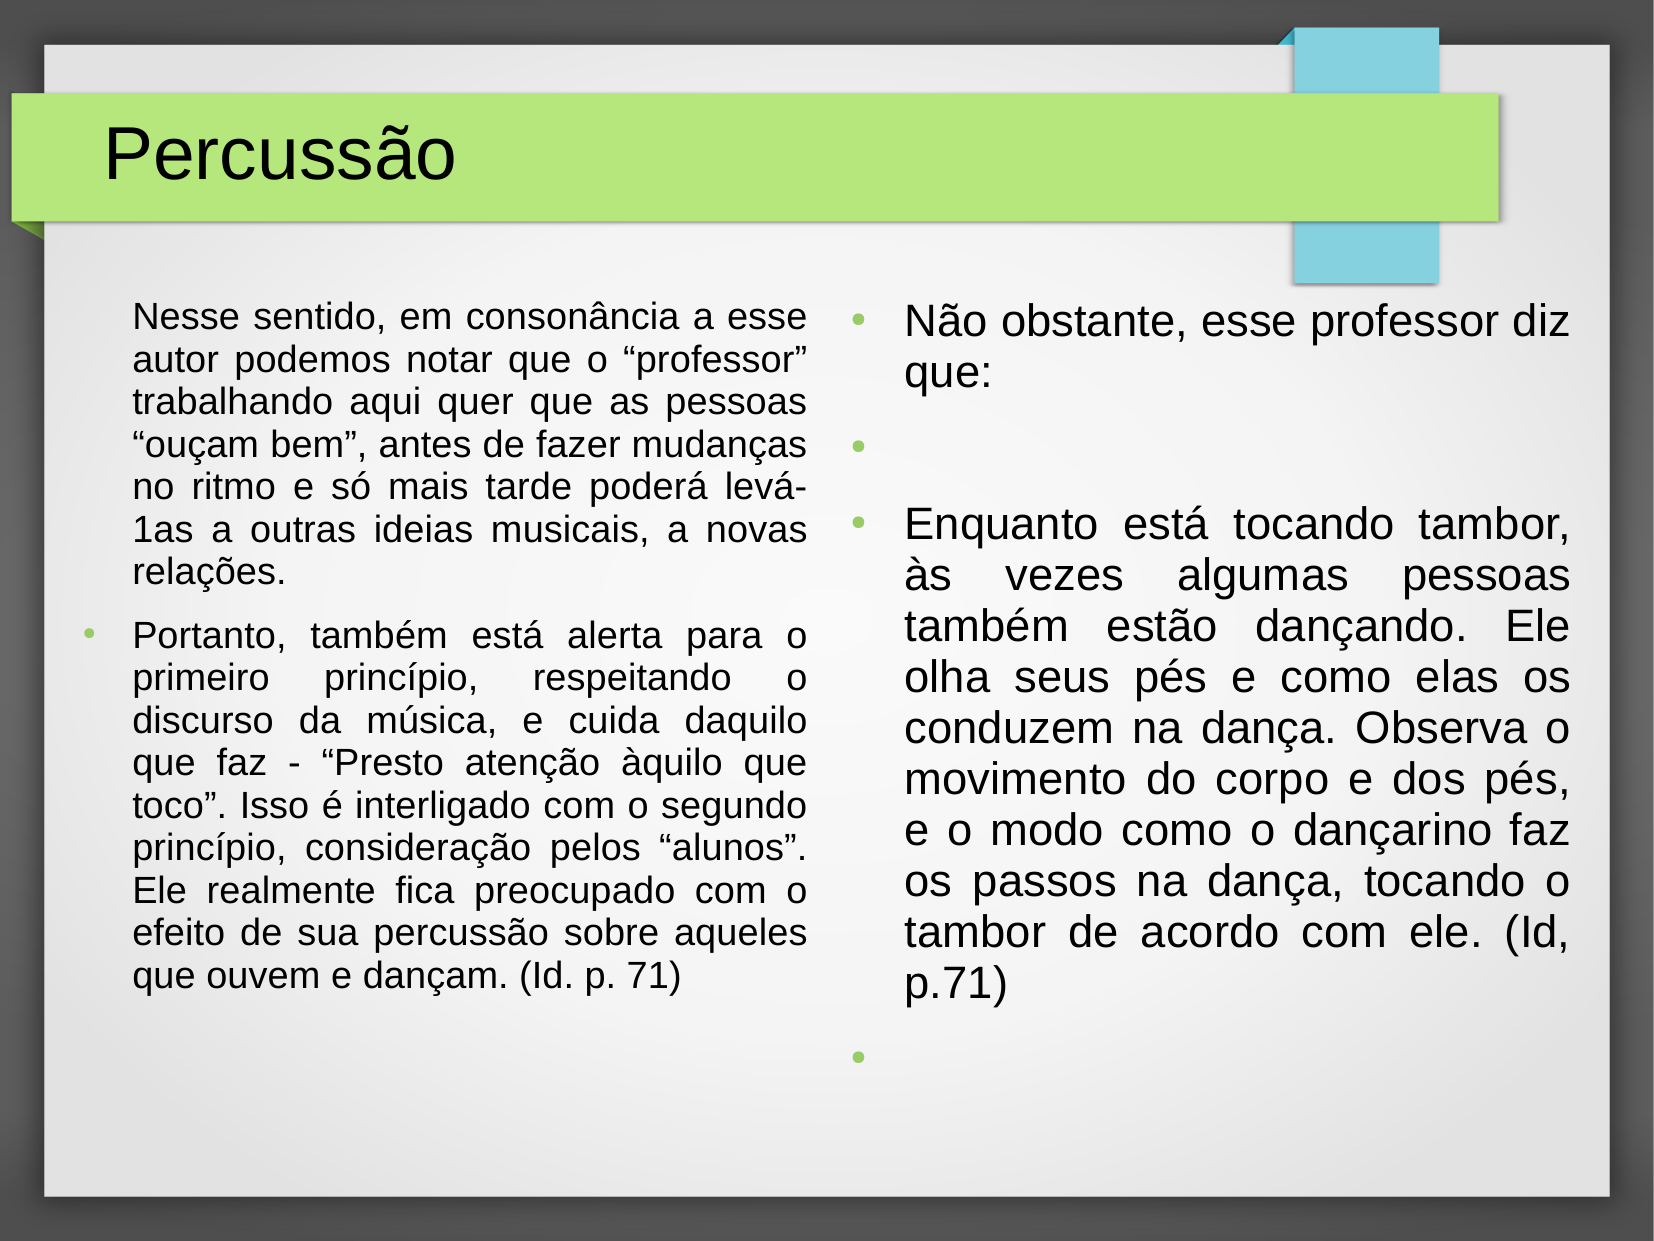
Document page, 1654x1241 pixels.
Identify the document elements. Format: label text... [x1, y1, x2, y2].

picture [0, 0, 1654, 1241]
title Percussão [82, 94, 1264, 213]
list Nesse sentido, em consonância a esse autor podemos notar que o “professor” trabalhando aqui quer que as pessoas “ouçam bem”, antes de fazer mudanças no ritmo e só mais tarde poderá levá-1as a outras ideias musicais, a novas relações. Portanto, também está alerta para o primeiro princípio, respeitando o discurso da música, e cuida daquilo que faz - “Presto atenção àquilo que toco”. Isso é interligado com o segundo princípio, consideração pelos “alunos”. Ele realmente fica preocupado com o efeito de sua percussão sobre aqueles que ouvem e dançam. (Id. p. 71) [82, 295, 809, 1015]
list Não obstante, esse professor diz que: Enquanto está tocando tambor, às vezes algumas pessoas também estão dançando. Ele olha seus pés e como elas os conduzem na dança. Observa o movimento do corpo e dos pés, e o modo como o dançarino faz os passos na dança, tocando o tambor de acordo com ele. (Id, p.71) [845, 295, 1572, 1015]
